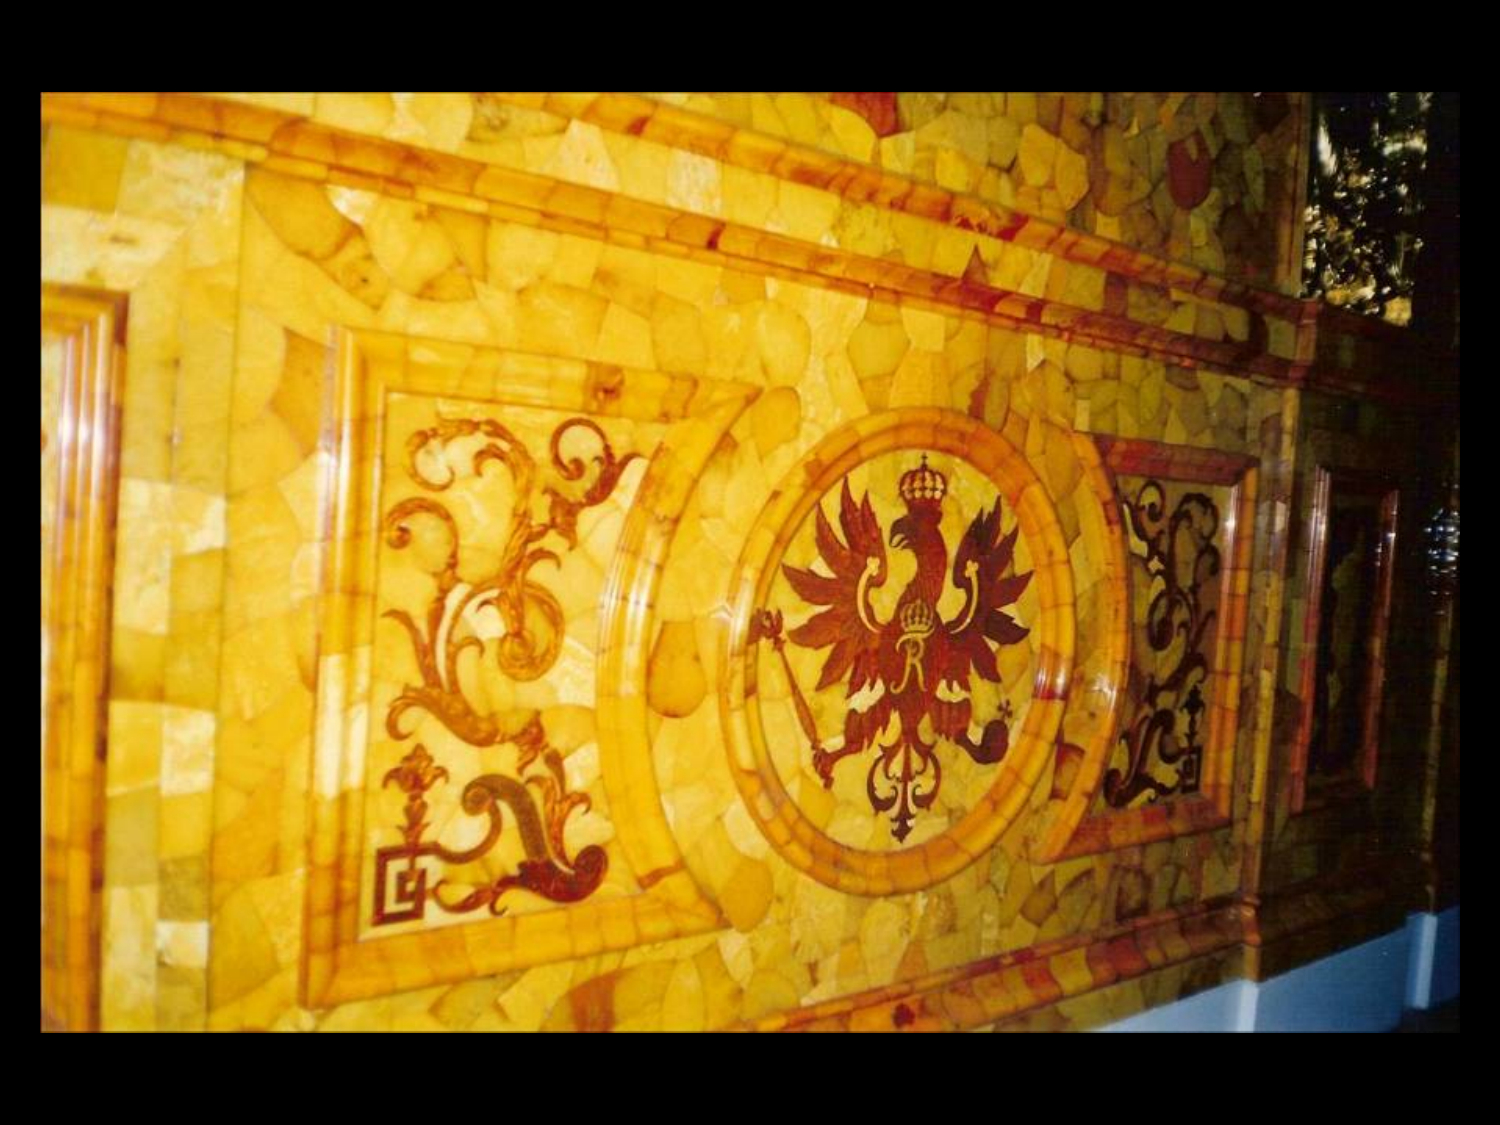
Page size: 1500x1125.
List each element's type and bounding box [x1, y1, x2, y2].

picture [40, 92, 1460, 1033]
